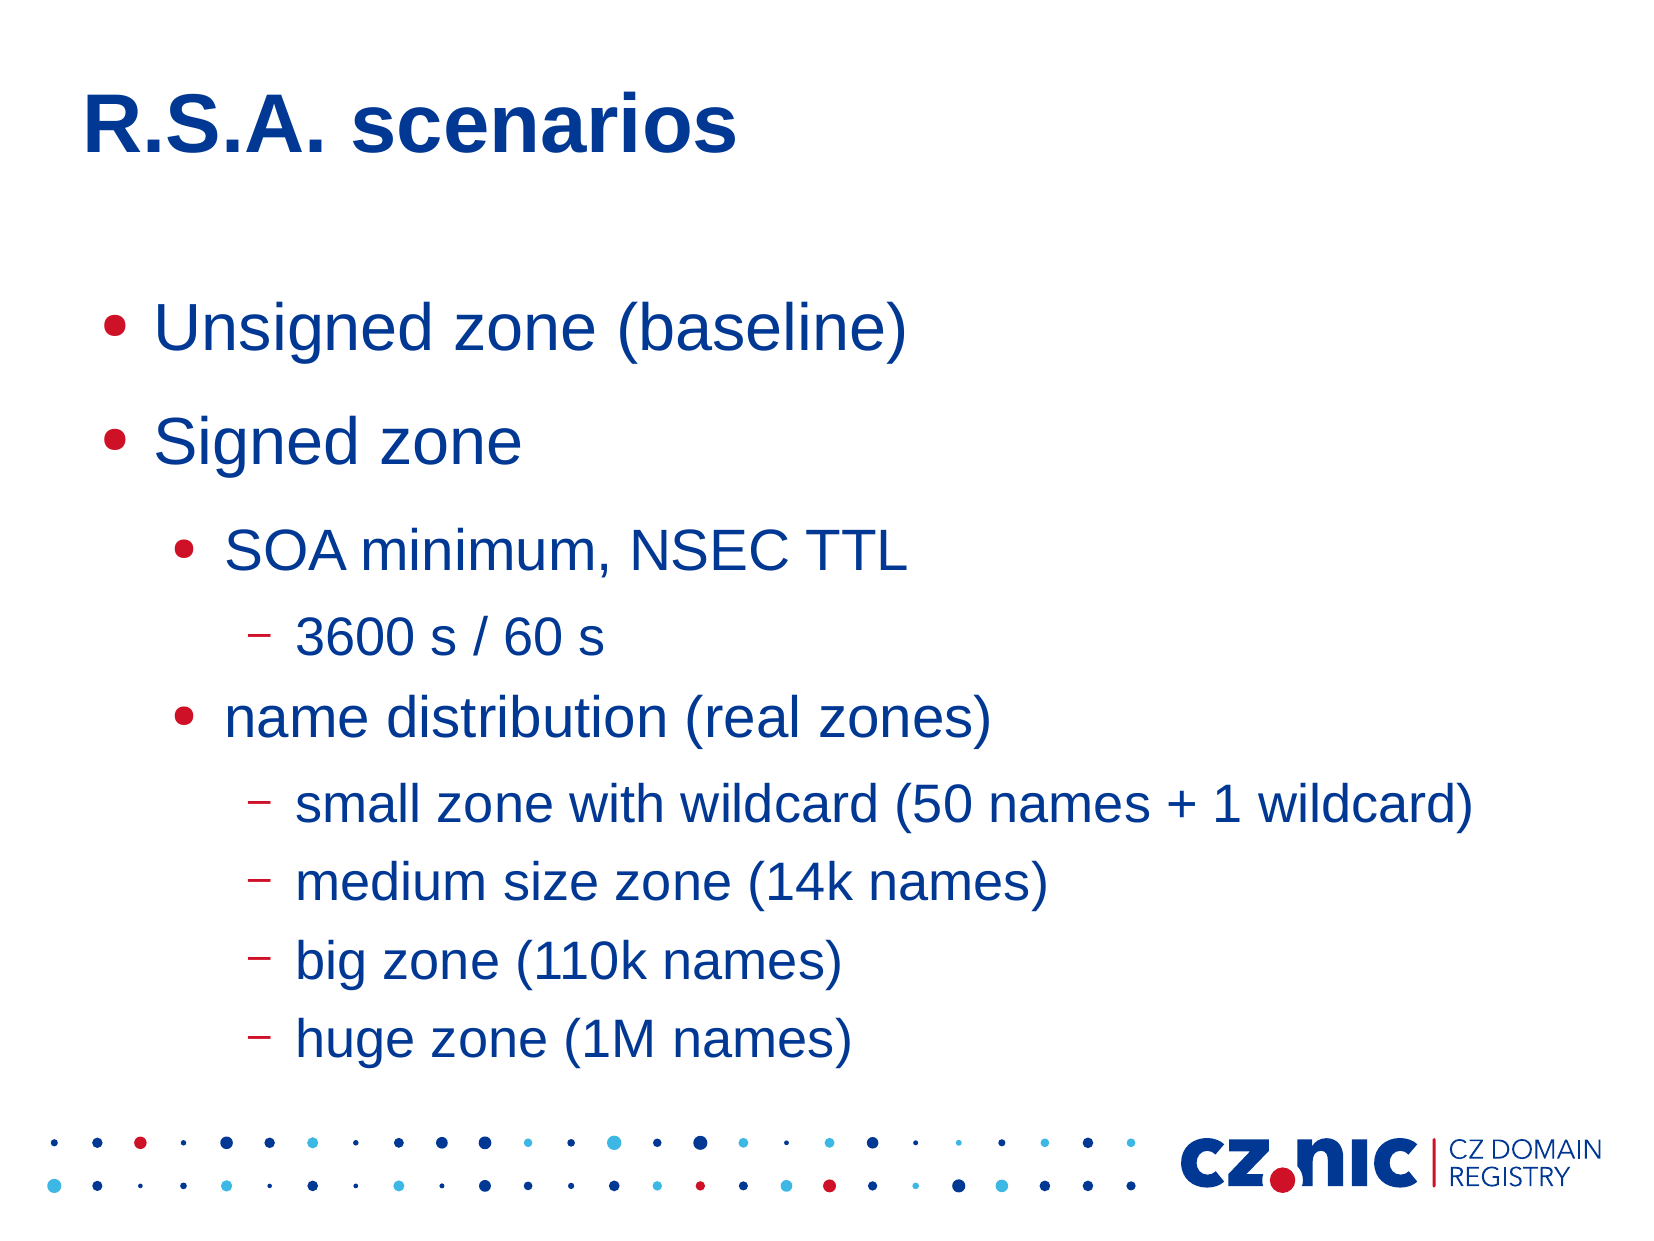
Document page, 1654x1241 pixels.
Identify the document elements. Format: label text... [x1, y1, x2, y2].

title R.S.A. scenarios [82, 70, 1571, 178]
list Unsigned zone (baseline) Signed zone SOA minimum, NSEC TTL 3600 s / 60 s name distribution (real zones) small zone with wildcard (50 names + 1 wildcard) medium size zone (14k names) big zone (110k names) huge zone (1M names) [82, 290, 1571, 1010]
